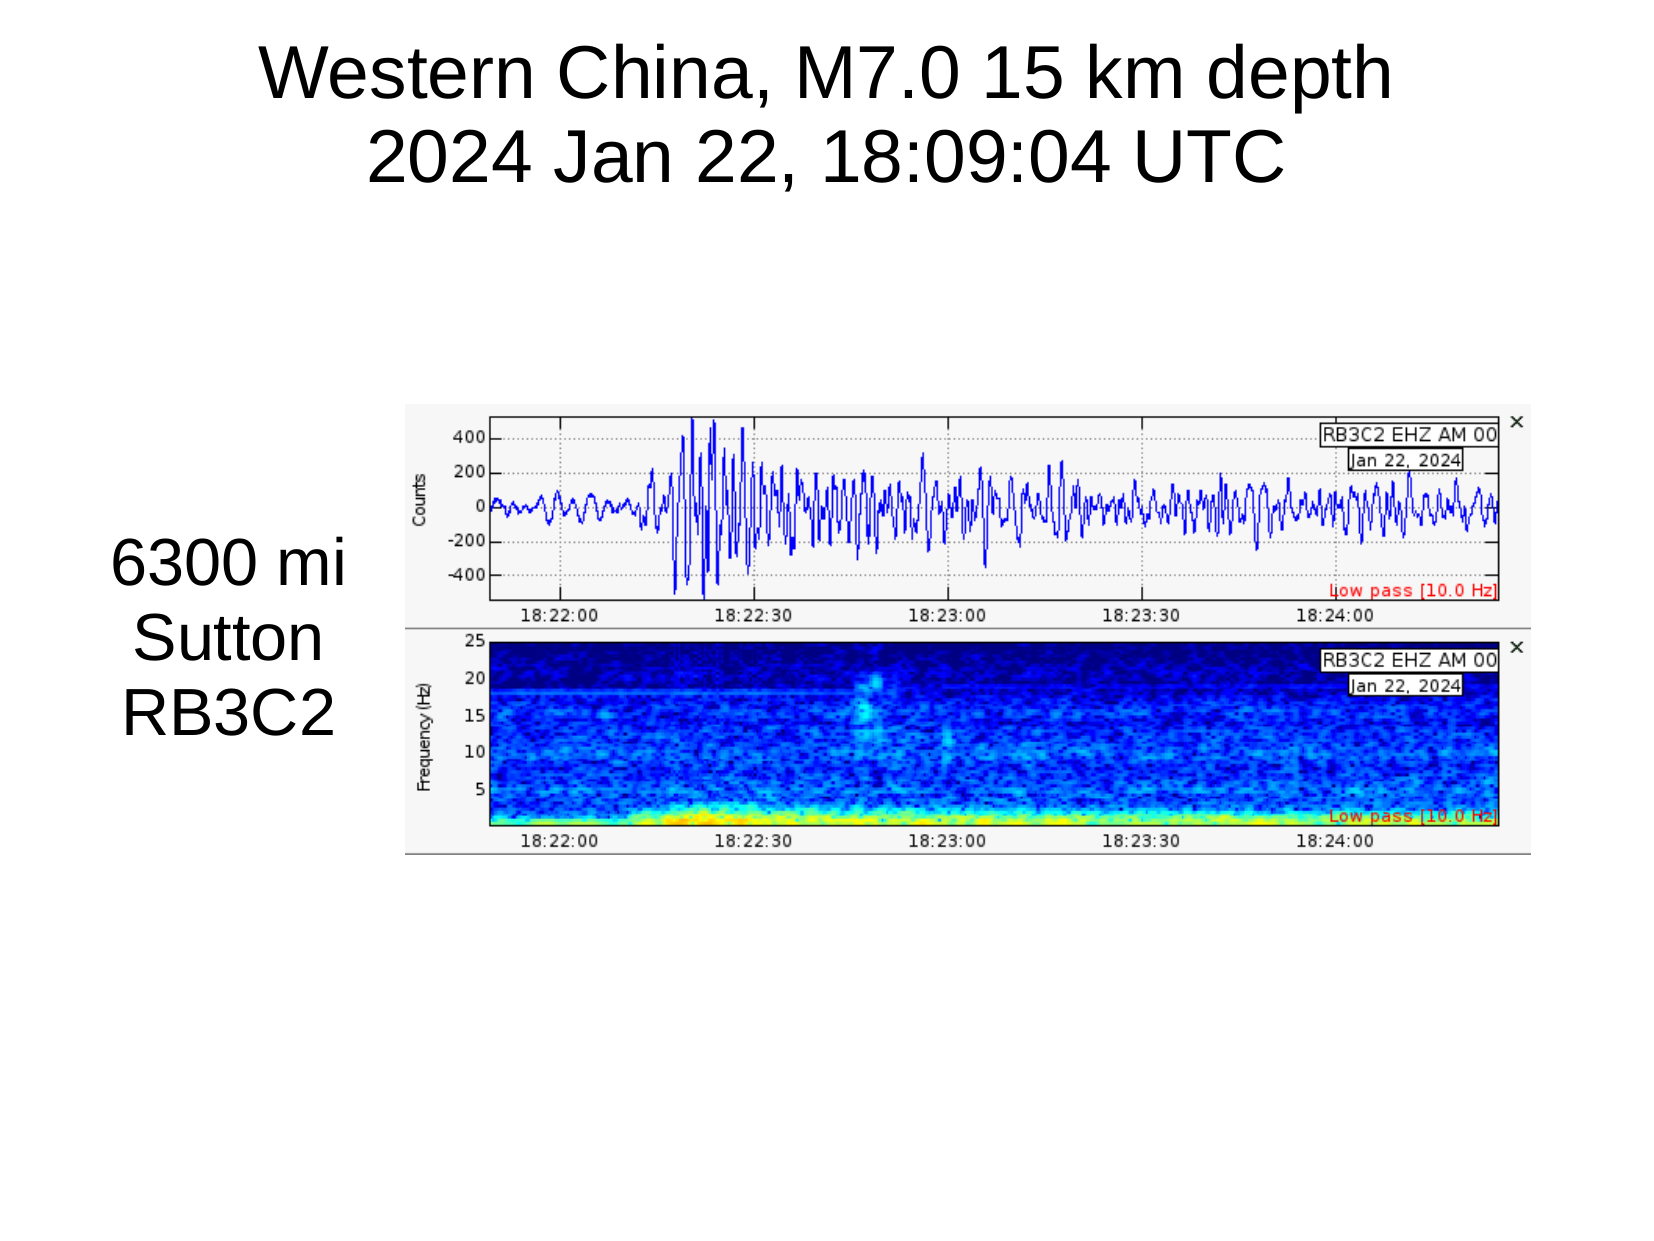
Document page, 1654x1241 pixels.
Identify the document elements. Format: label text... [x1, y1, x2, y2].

picture [405, 404, 1531, 855]
text_box 6300 mi Sutton RB3C2 [60, 420, 398, 856]
title Western China, M7.0 15 km depth 2024 Jan 22, 18:09:04 UTC [82, 30, 1571, 199]
